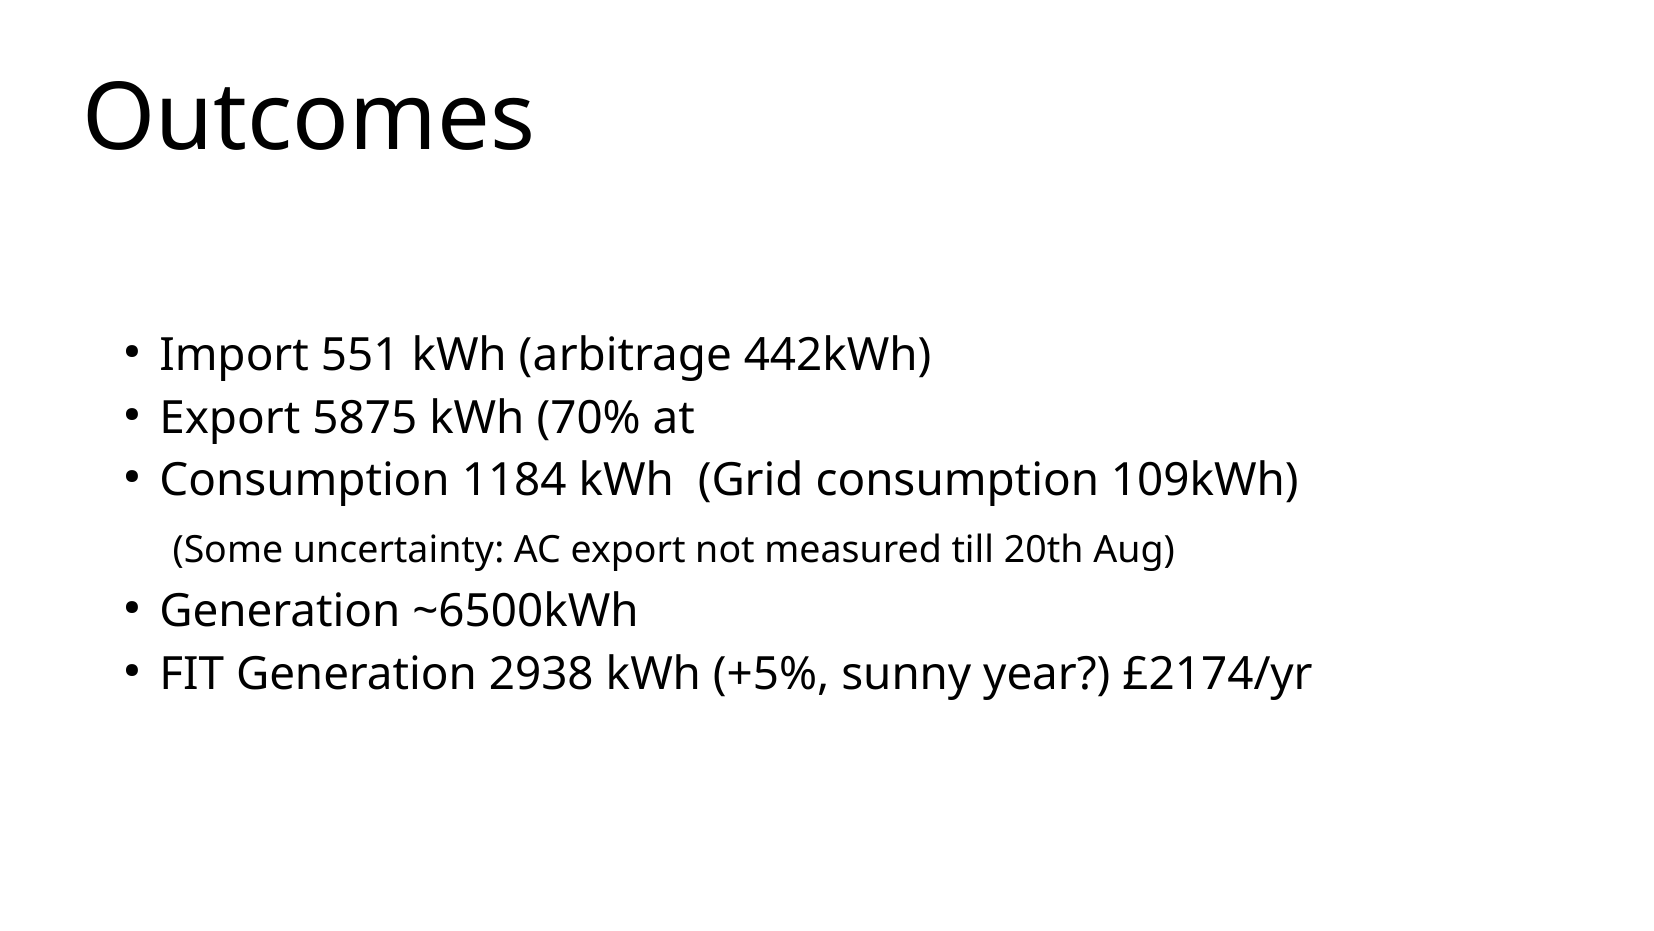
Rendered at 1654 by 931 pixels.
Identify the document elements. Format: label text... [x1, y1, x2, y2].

text_box Import 551 kWh (arbitrage 442kWh) Export 5875 kWh (70% at Consumption 1184 kWh (Grid consumption 109kWh) (Some uncertainty: AC export not measured till 20th Aug) Generation ~6500kWh FIT Generation 2938 kWh (+5%, sunny year?) £2174/yr [118, 265, 1477, 759]
title Outcomes [82, 14, 1571, 178]
